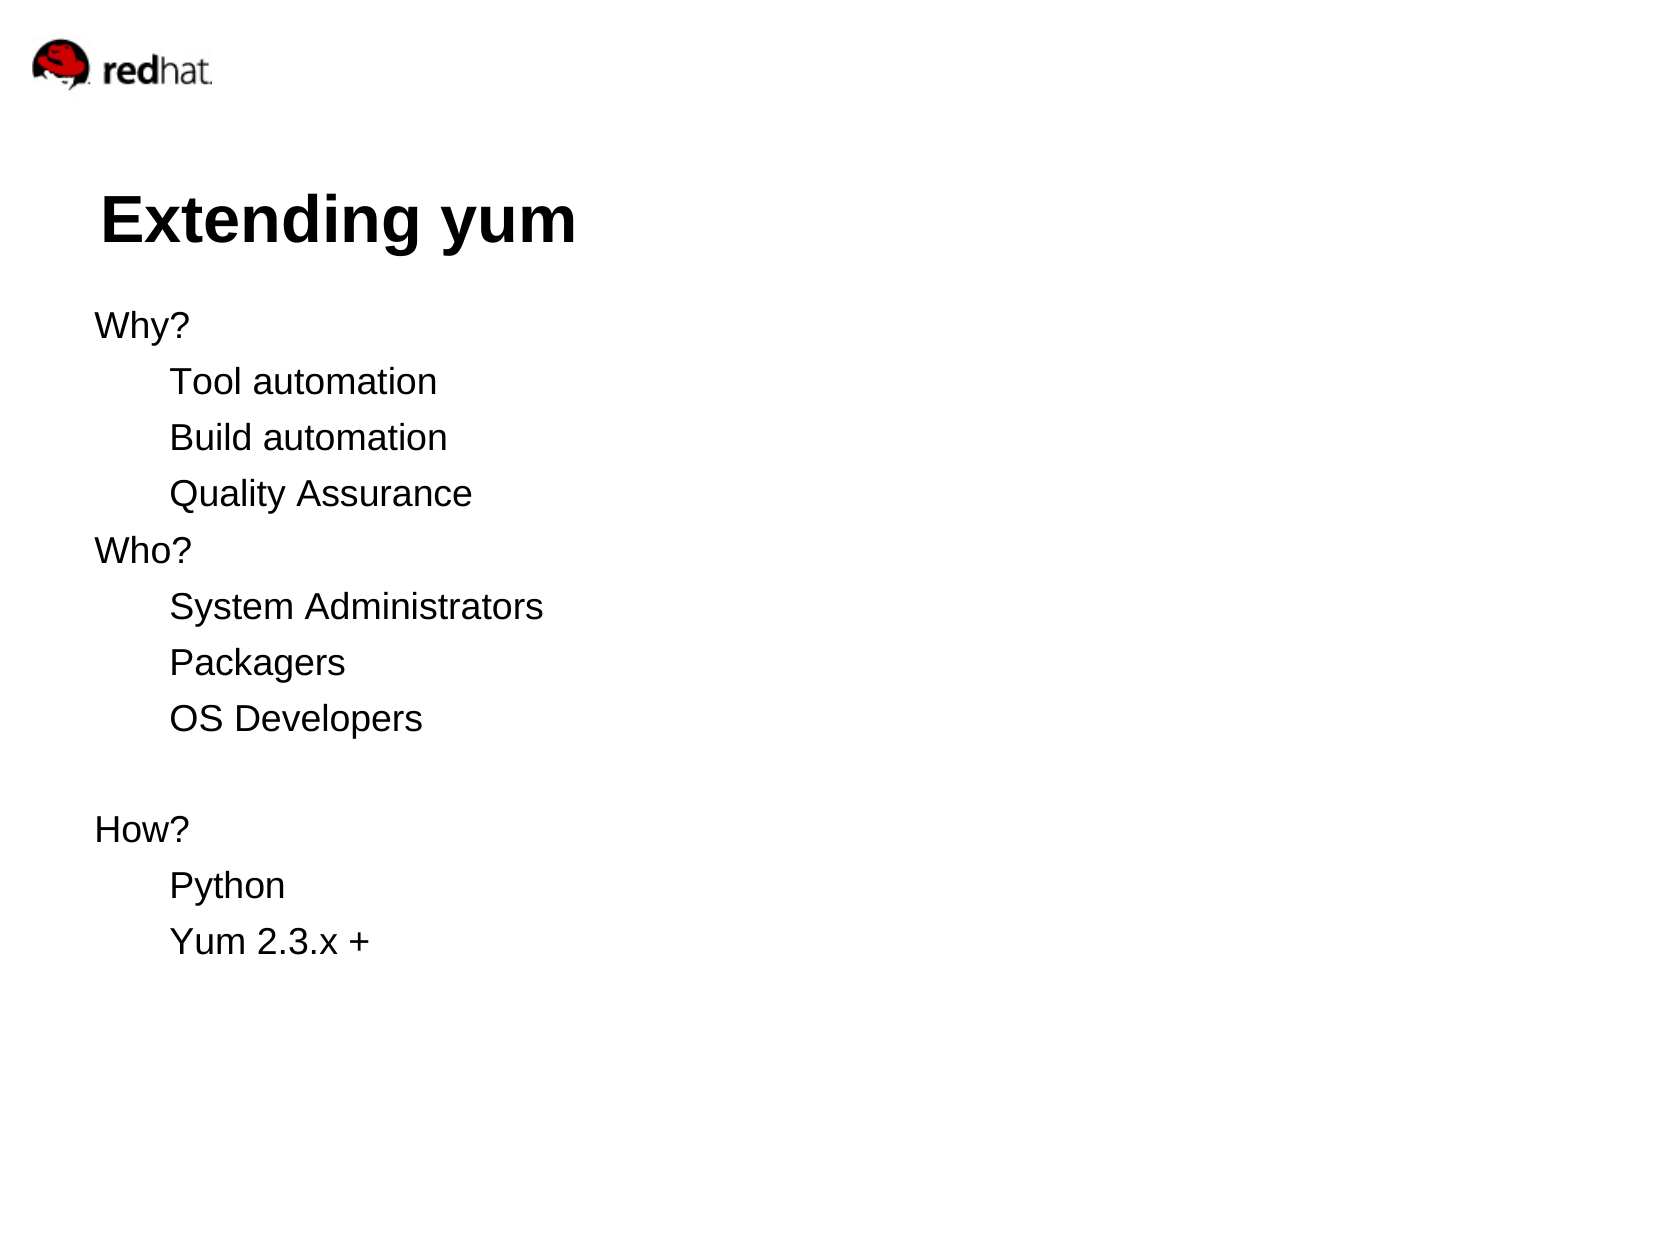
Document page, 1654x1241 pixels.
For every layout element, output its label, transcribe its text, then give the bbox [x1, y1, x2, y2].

title Extending yum [100, 164, 1506, 275]
picture [31, 37, 212, 98]
list Why? Tool automation Build automation Quality Assurance Who? System Administrators Packagers OS Developers How? Python Yum 2.3.x + [94, 304, 1500, 1174]
